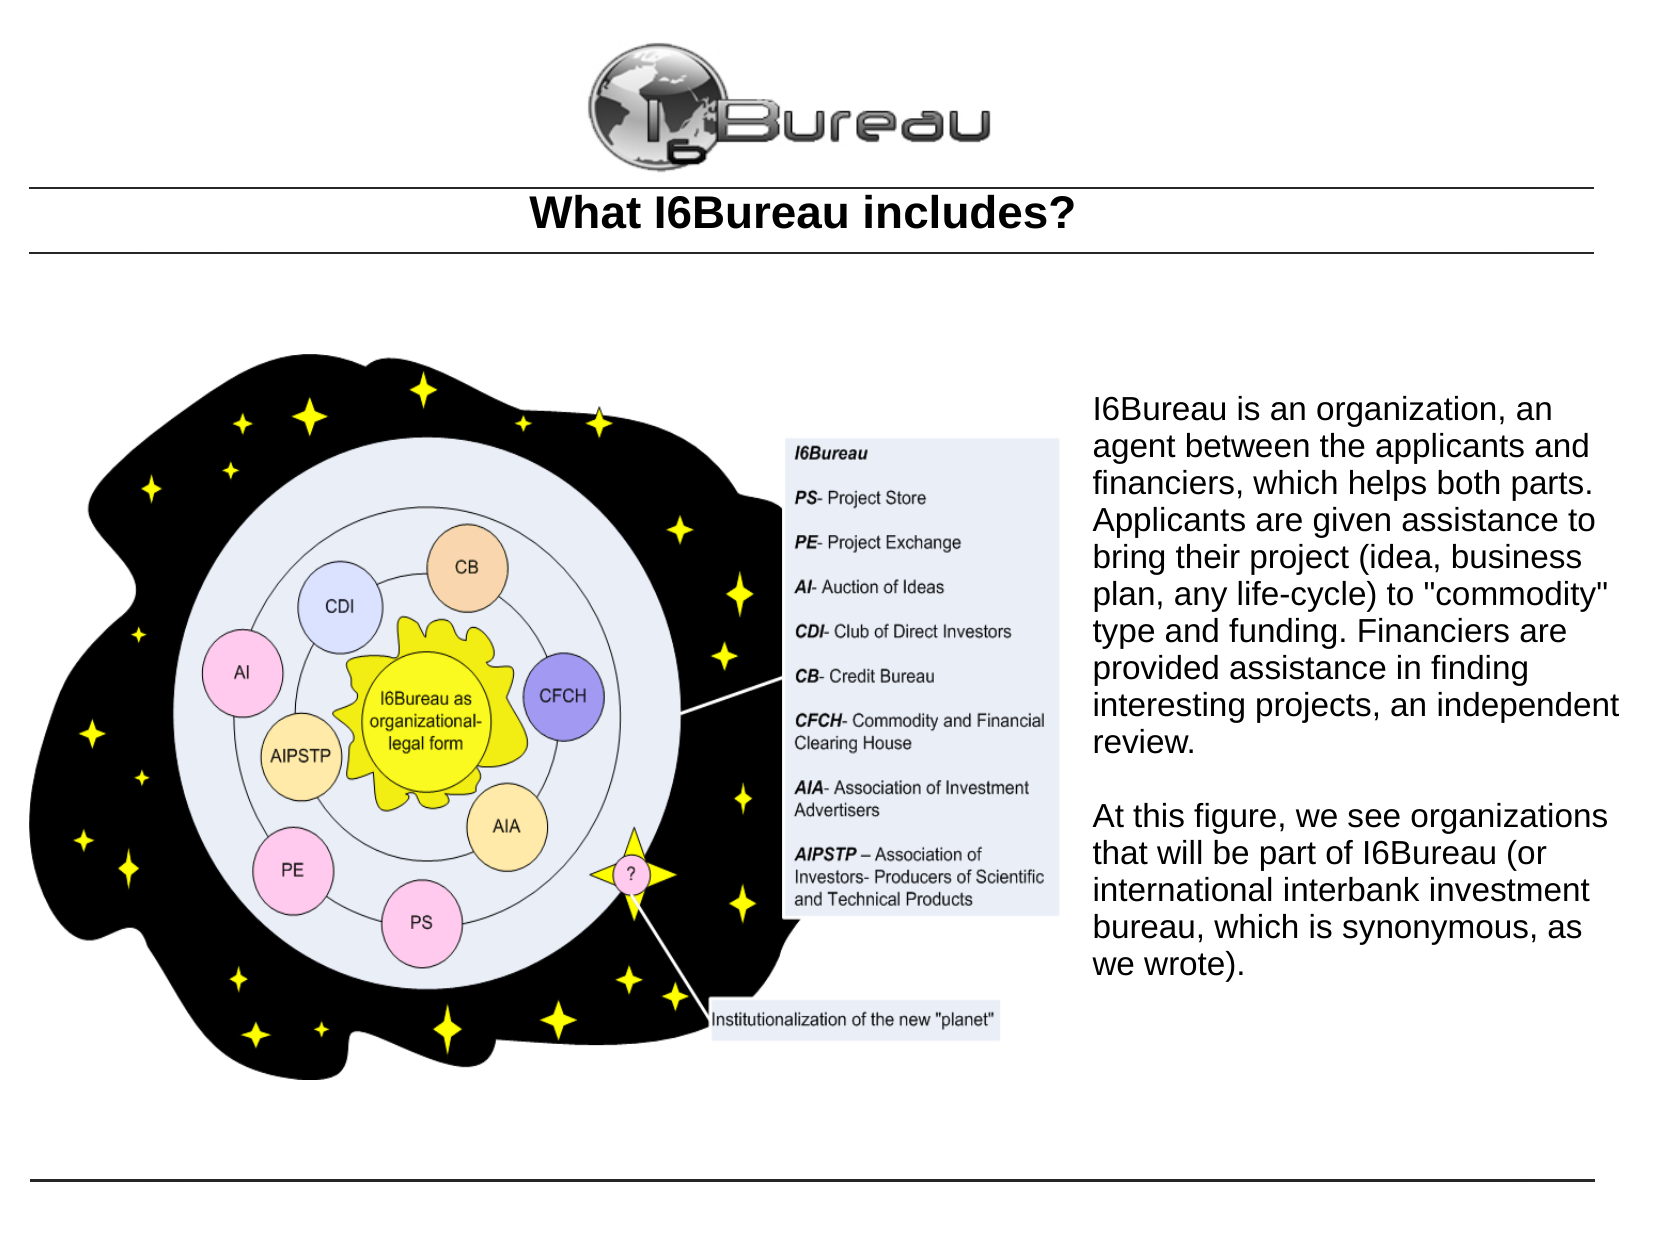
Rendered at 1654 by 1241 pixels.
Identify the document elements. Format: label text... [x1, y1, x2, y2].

title I6Bureau is an organization, an agent between the applicants and financiers, which helps both parts. Applicants are given assistance to bring their project (idea, business plan, any life-cycle) to "commodity" type and funding. Financiers are provided assistance in finding interesting projects, an independent review. At this figure, we see organizations that will be part of I6Bureau (or international interbank investment bureau, which is synonymous, as we wrote). [1092, 306, 1625, 1067]
picture [566, 5, 1040, 162]
title What I6Bureau includes? [11, 162, 1595, 263]
picture [29, 354, 1063, 1080]
